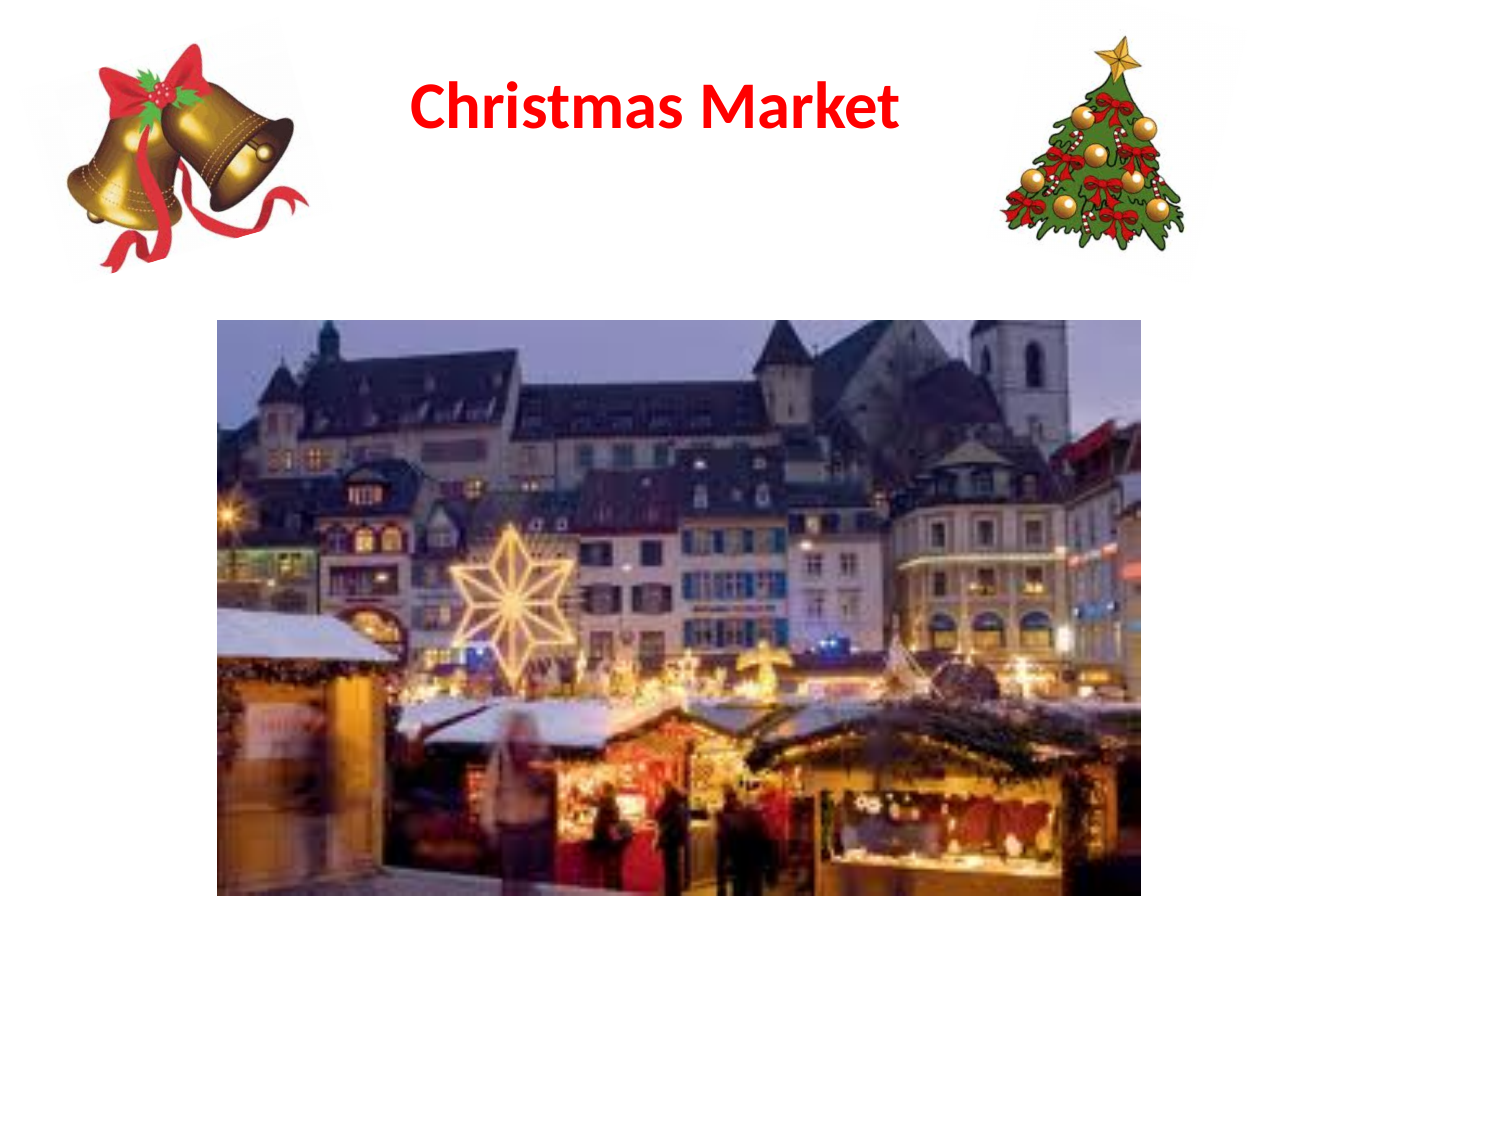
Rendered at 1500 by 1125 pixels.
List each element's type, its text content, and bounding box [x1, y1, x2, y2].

picture [986, 0, 1247, 284]
picture [217, 320, 1141, 896]
picture [19, 17, 333, 284]
text_box Christmas Market [395, 54, 963, 150]
